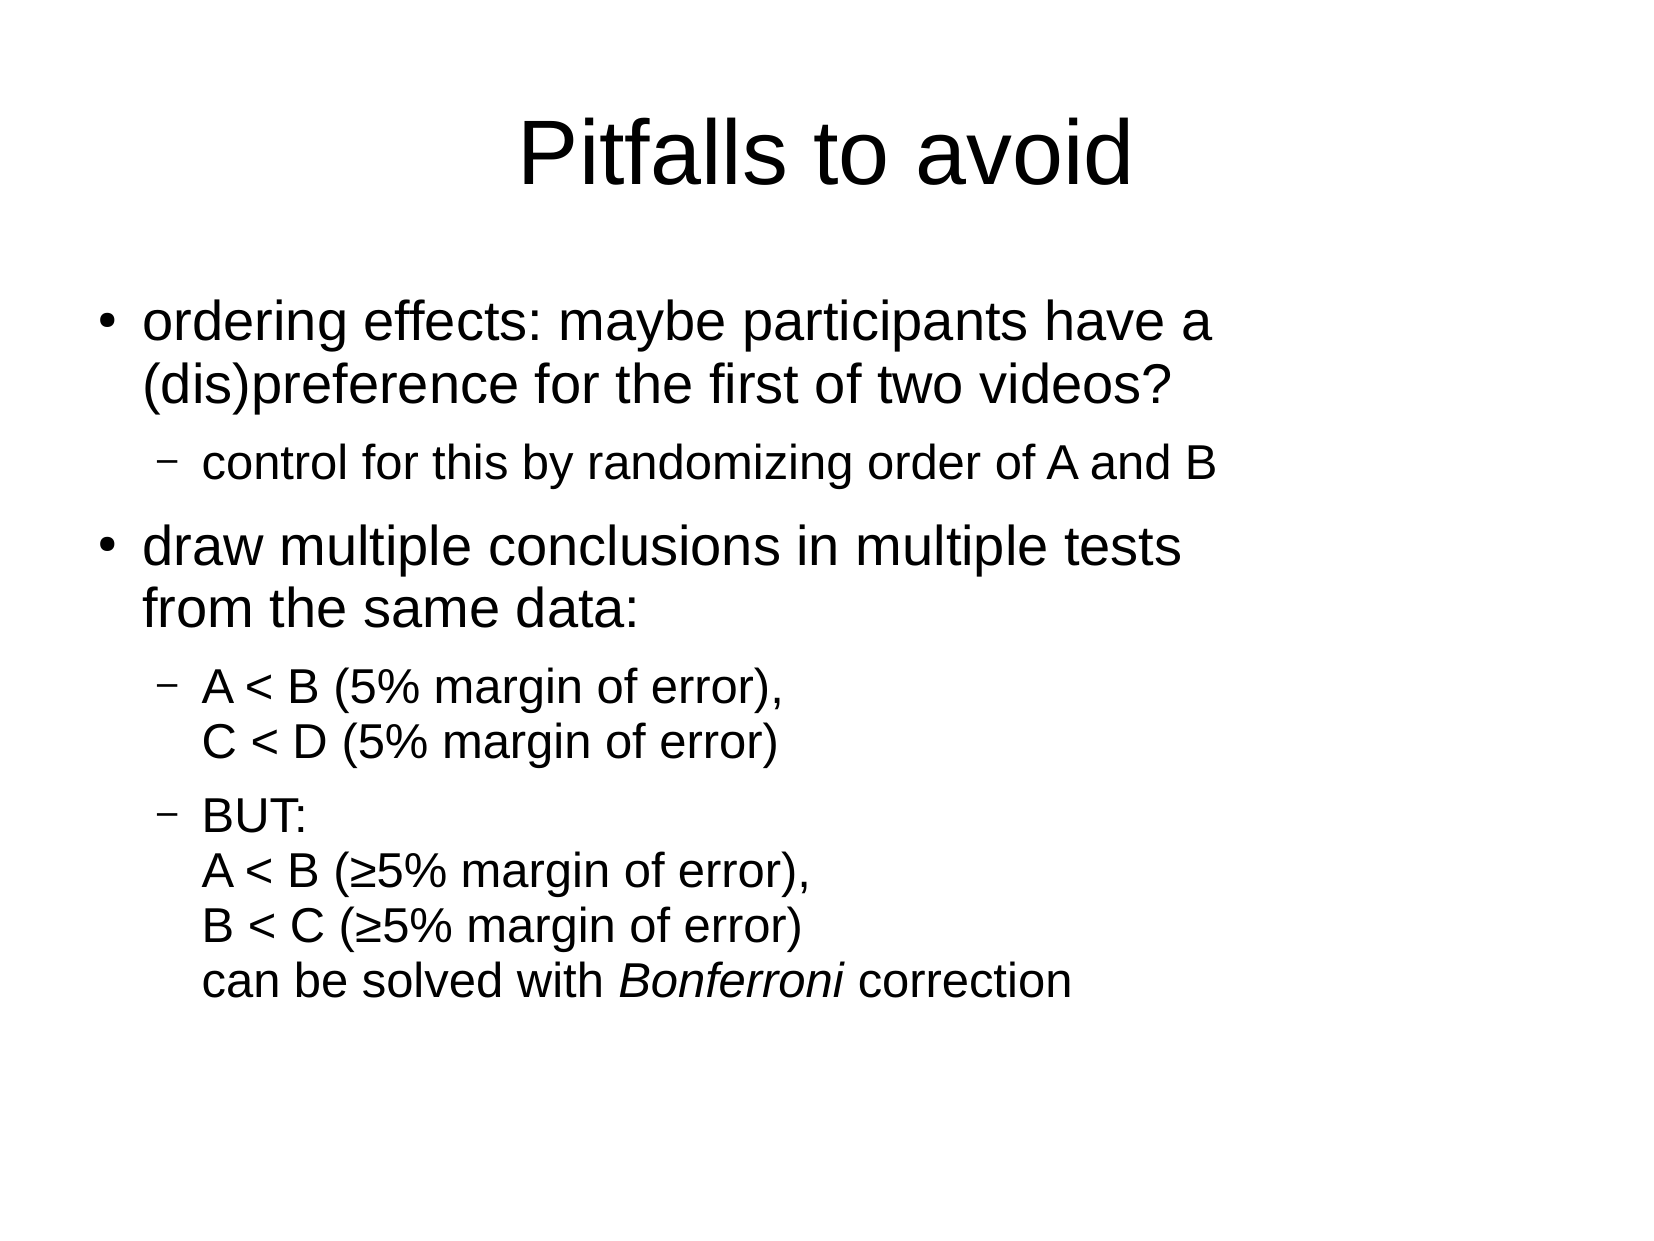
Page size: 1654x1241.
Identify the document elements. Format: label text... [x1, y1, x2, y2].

list ordering effects: maybe participants have a (dis)preference for the first of two videos? control for this by randomizing order of A and B draw multiple conclusions in multiple tests from the same data: A < B (5% margin of error), C < D (5% margin of error) BUT: A < B (≥5% margin of error), B < C (≥5% margin of error) can be solved with Bonferroni correction [82, 290, 1571, 1010]
title Pitfalls to avoid [82, 49, 1571, 257]
